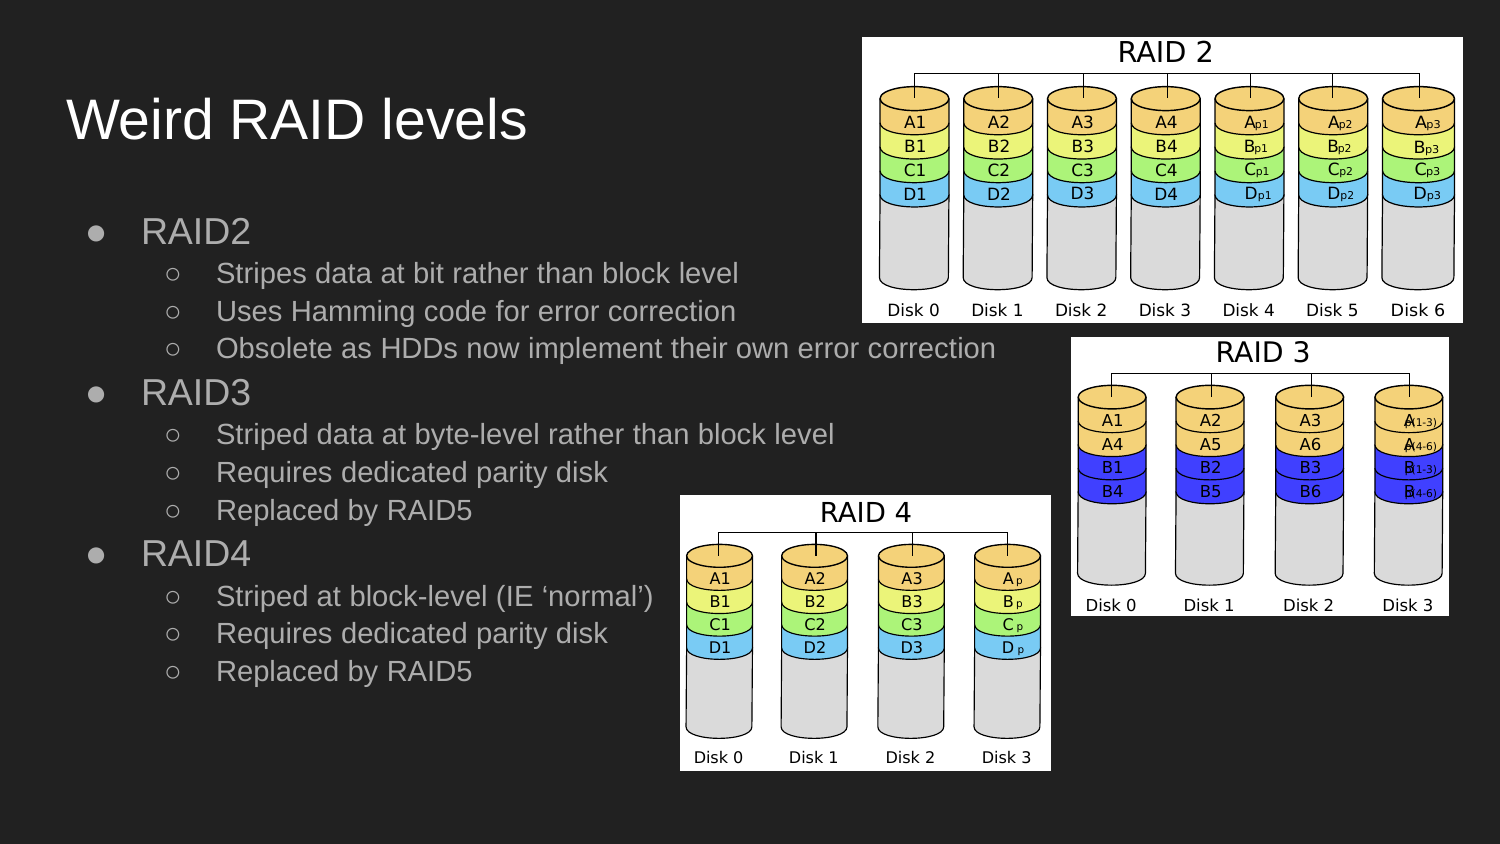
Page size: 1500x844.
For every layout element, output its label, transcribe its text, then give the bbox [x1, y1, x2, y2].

text_box [862, 37, 866, 323]
picture [672, 492, 1060, 780]
picture [1063, 331, 1463, 628]
list RAID2 Stripes data at bit rather than block level Uses Hamming code for error correction Obsolete as HDDs now implement their own error correction RAID3 Striped data at byte-level rather than block level Requires dedicated parity disk Replaced by RAID5 RAID4 Striped at block-level (IE ‘normal’) Requires dedicated parity disk Replaced by RAID5 [51, 189, 1449, 750]
picture [866, 28, 1467, 330]
title Weird RAID levels [51, 72, 862, 167]
